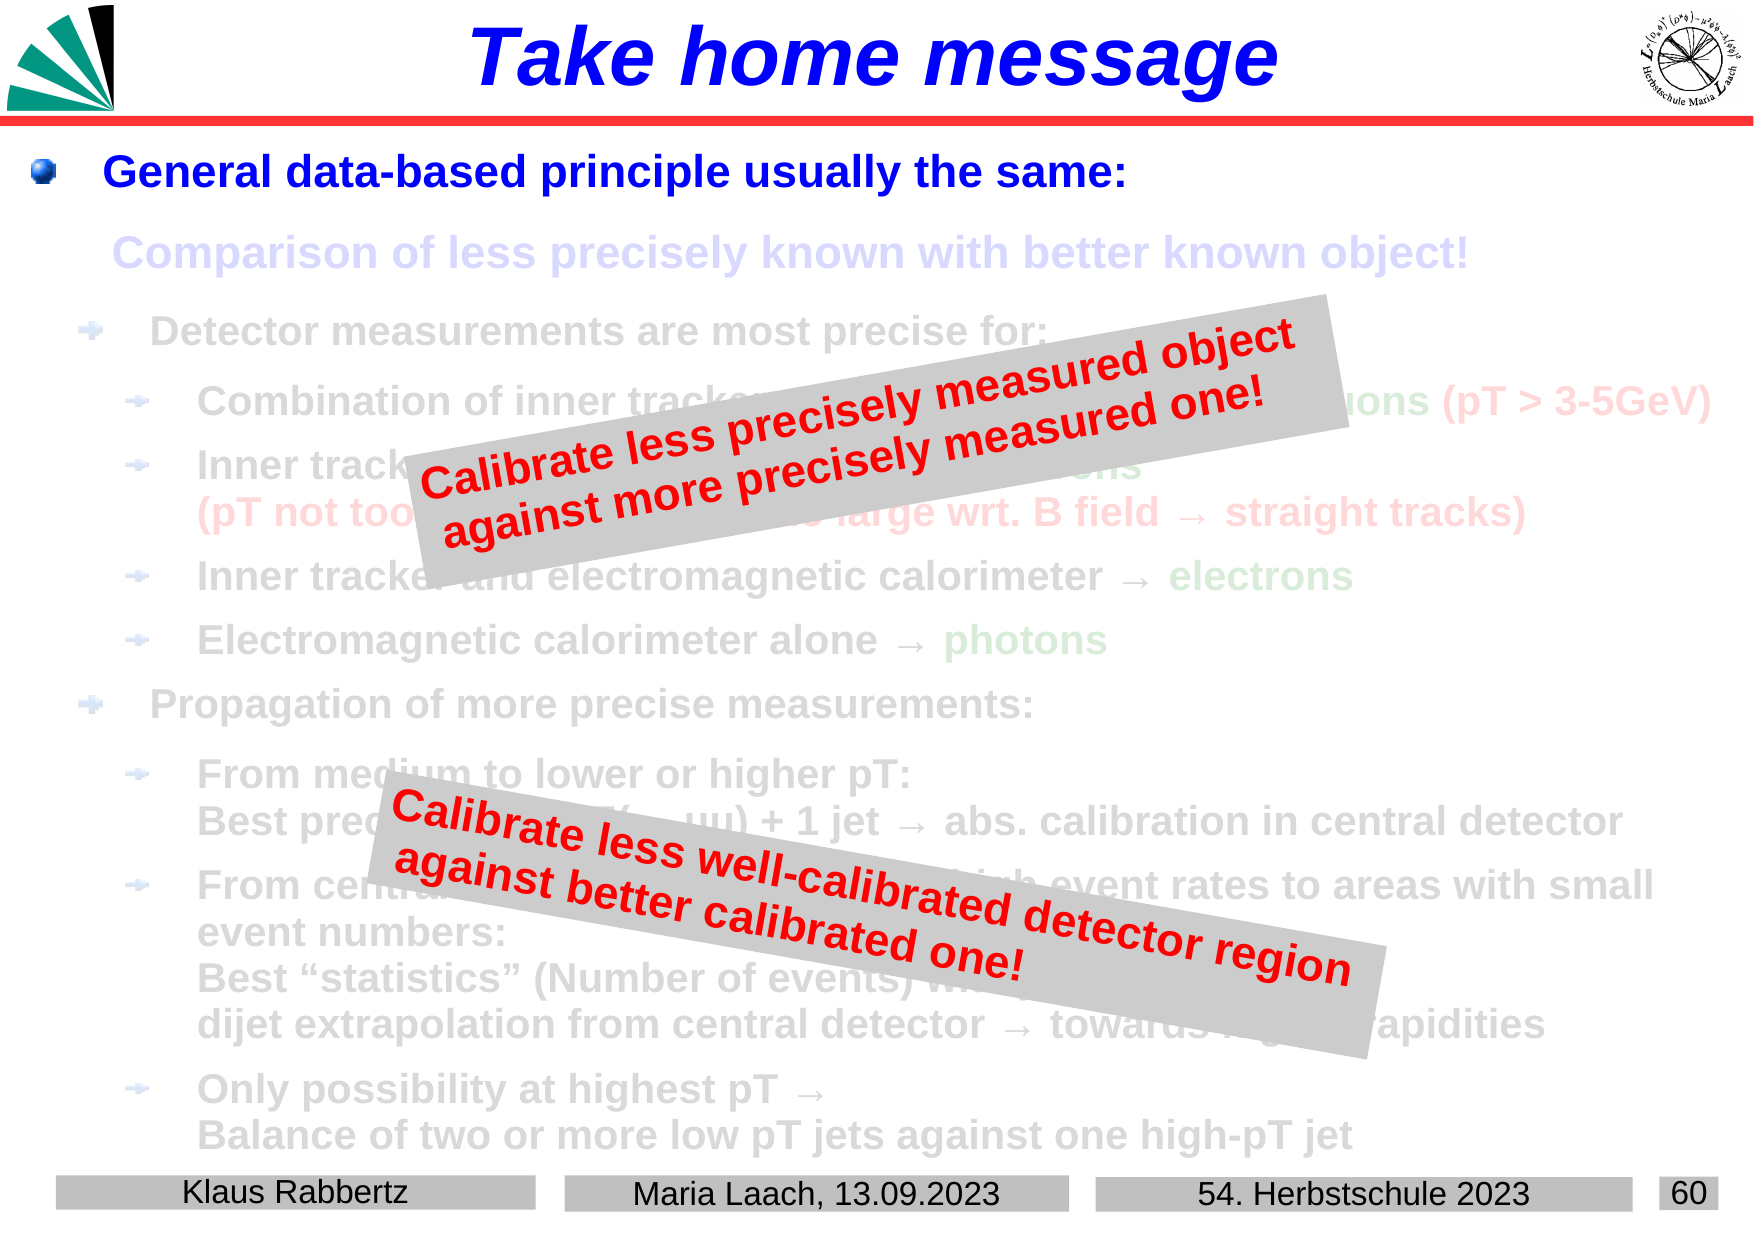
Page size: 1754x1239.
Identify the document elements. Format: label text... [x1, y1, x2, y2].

title Take home message [129, 0, 1617, 114]
text_box [56, 207, 1724, 1165]
text_box Calibrate less well-calibrated detector region against better calibrated one! [366, 769, 1387, 1060]
text_box Calibrate less precisely measured object against more precisely measured one! [403, 293, 1350, 590]
list General data-based principle usually the same: Comparison of less precisely known with better known object! Detector measurements are most precise for: Combination of inner tracker and outer muon tracks → muons (pT > 3-5GeV) Inner tracker alone → isolated charged hadrons (pT not too small → loops, or to large wrt. B field → straight tracks) Inner tracker and electromagnetic calorimeter → electrons Electromagnetic calorimeter alone → photons Propagation of more precise measurements: From medium to lower or higher pT: Best precision with Z(→ μμ) + 1 jet → abs. calibration in central detector From central detector outwards, from high event rates to areas with small event numbers: Best “statistics” (Number of events) with jets → dijet extrapolation from central detector → towards higher rapidities Only possibility at highest pT → Balance of two or more low pT jets against one high-pT jet [19, 146, 1741, 1167]
picture [7, 5, 114, 112]
picture [1641, 11, 1741, 106]
